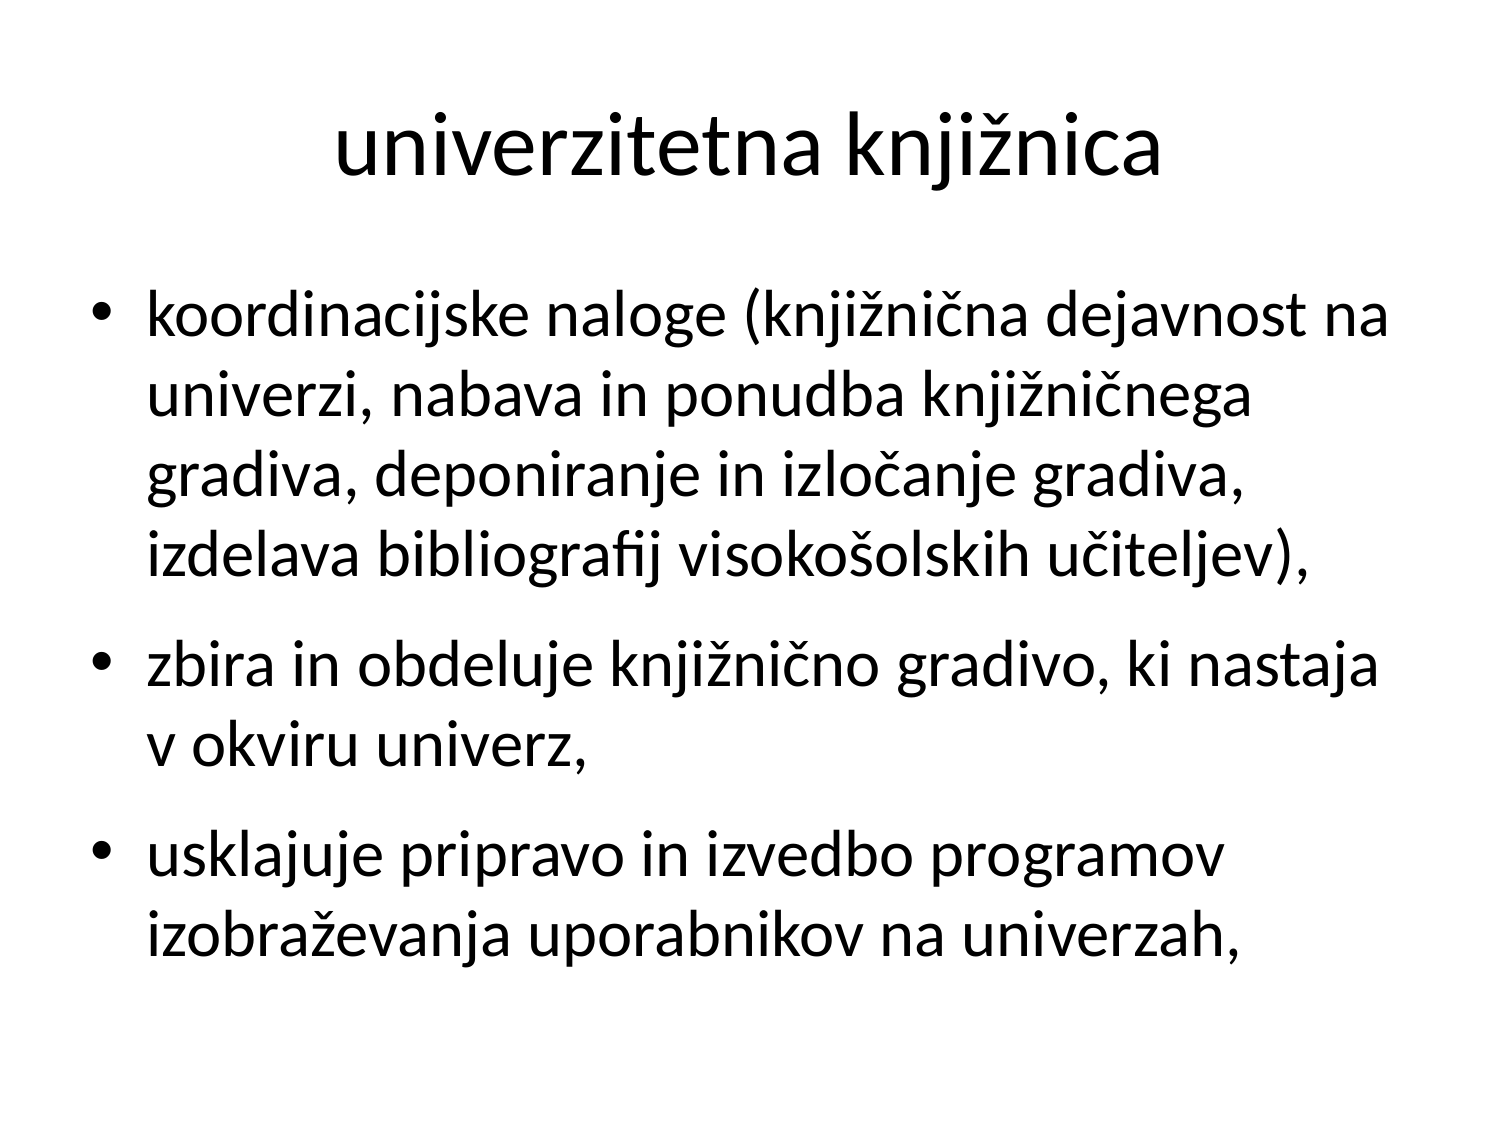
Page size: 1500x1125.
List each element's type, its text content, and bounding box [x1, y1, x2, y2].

title univerzitetna knjižnica [75, 45, 1425, 233]
list koordinacijske naloge (knjižnična dejavnost na univerzi, nabava in ponudba knjižničnega gradiva, deponiranje in izločanje gradiva, izdelava bibliografij visokošolskih učiteljev), zbira in obdeluje knjižnično gradivo, ki nastaja v okviru univerz, usklajuje pripravo in izvedbo programov izobraževanja uporabnikov na univerzah, [75, 262, 1425, 1005]
